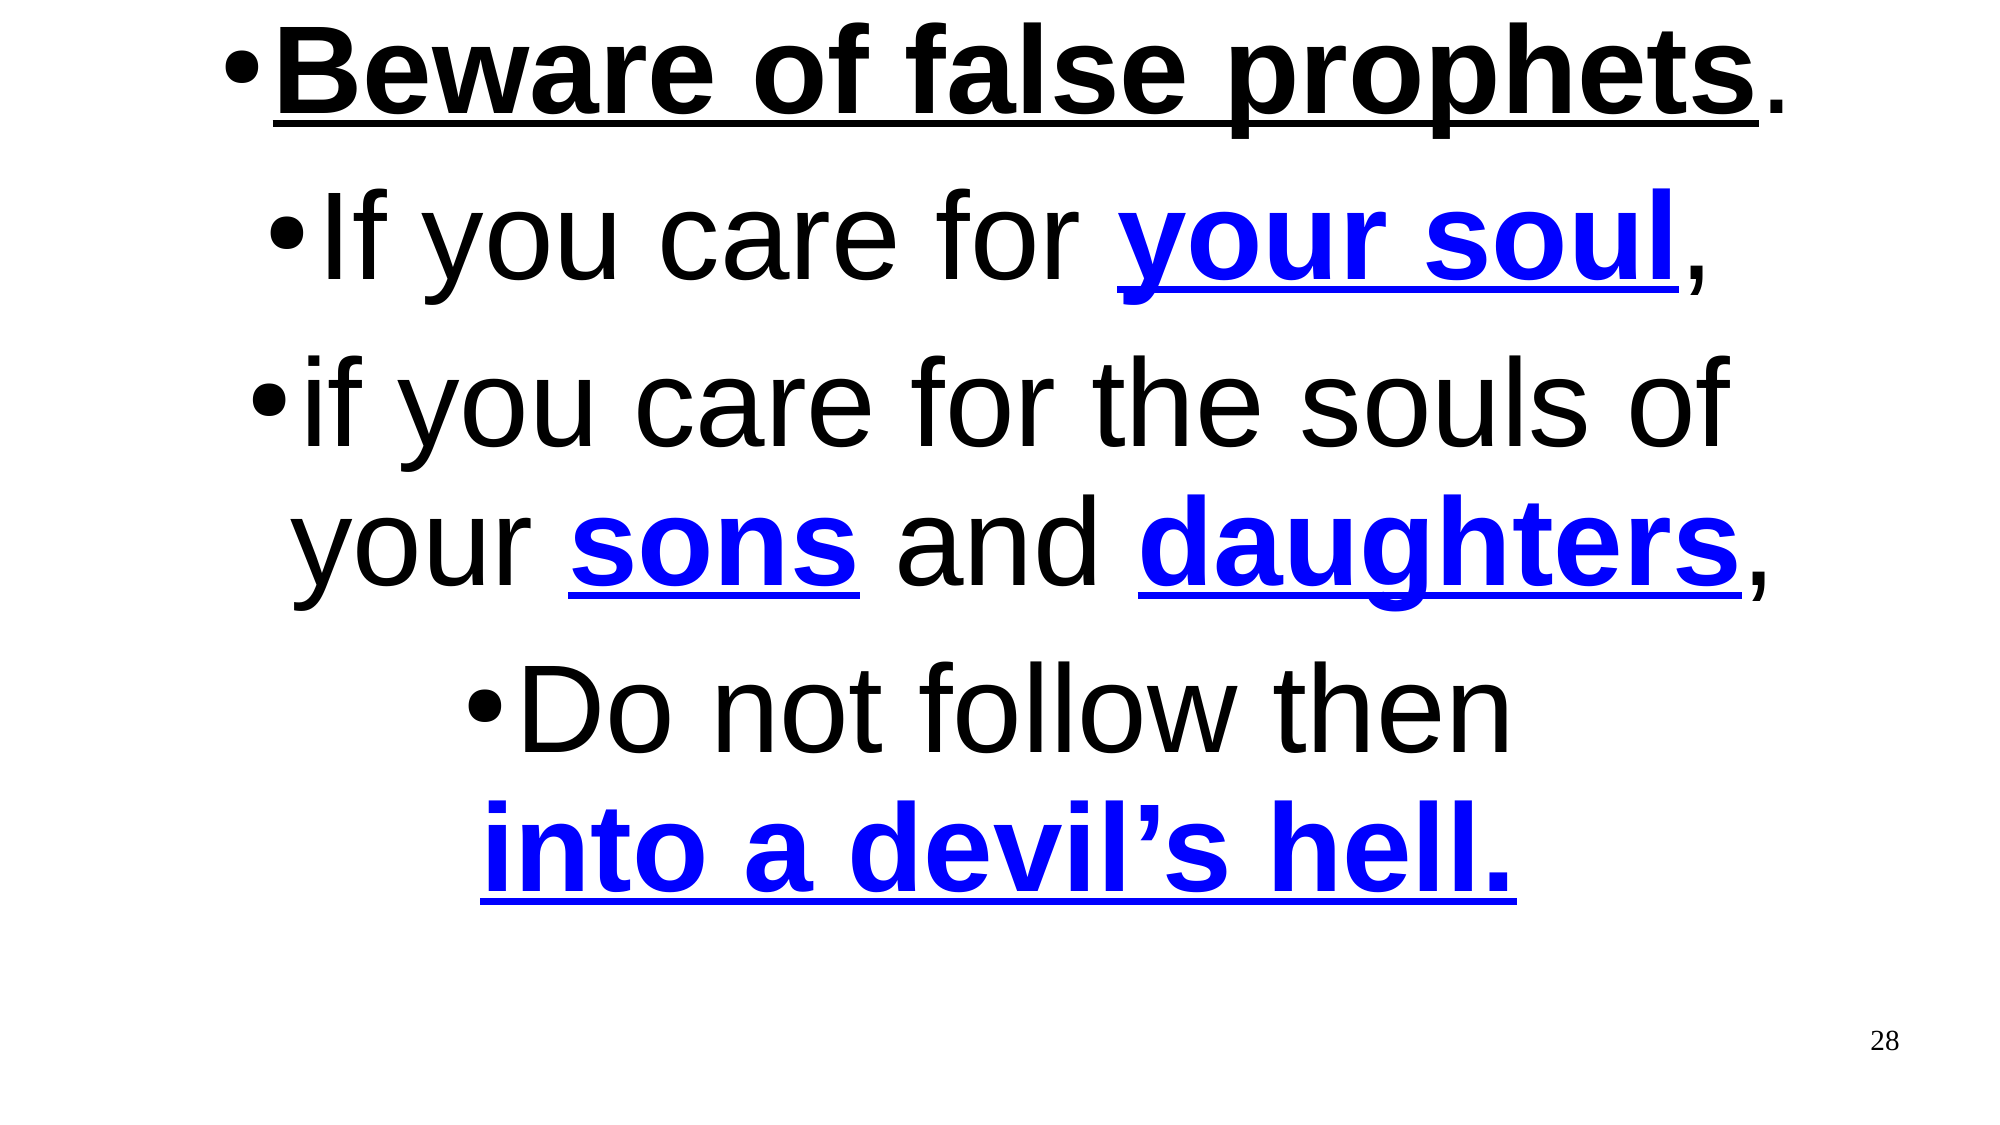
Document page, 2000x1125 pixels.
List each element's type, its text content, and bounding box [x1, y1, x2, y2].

list Beware of false prophets. If you care for your soul, if you care for the souls of your sons and daughters, Do not follow then into a devil’s hell. [0, 0, 1996, 1123]
